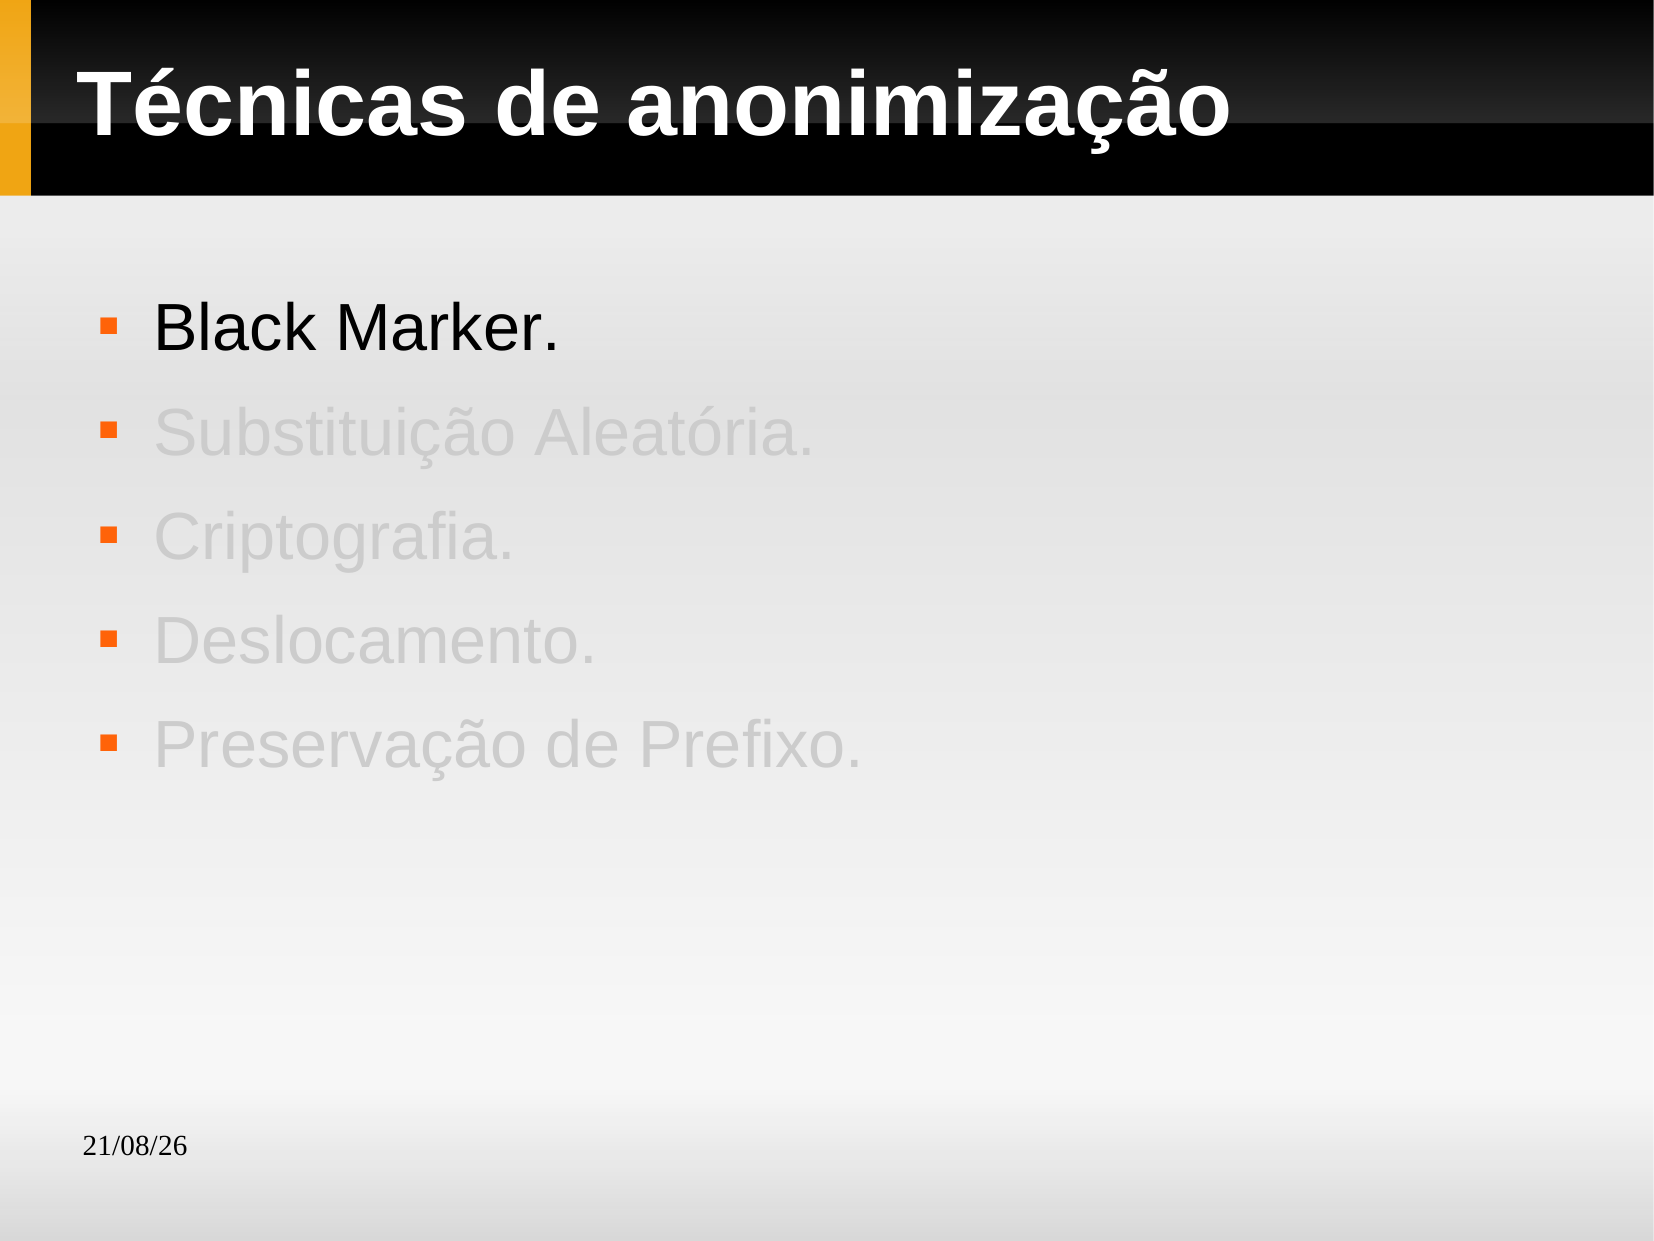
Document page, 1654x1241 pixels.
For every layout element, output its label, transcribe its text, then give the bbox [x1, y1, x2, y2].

list Black Marker. Substituição Aleatória. Criptografia. Deslocamento. Preservação de Prefixo. [82, 290, 1571, 1094]
picture [0, 0, 1654, 1241]
title Técnicas de anonimização [76, 7, 1565, 200]
